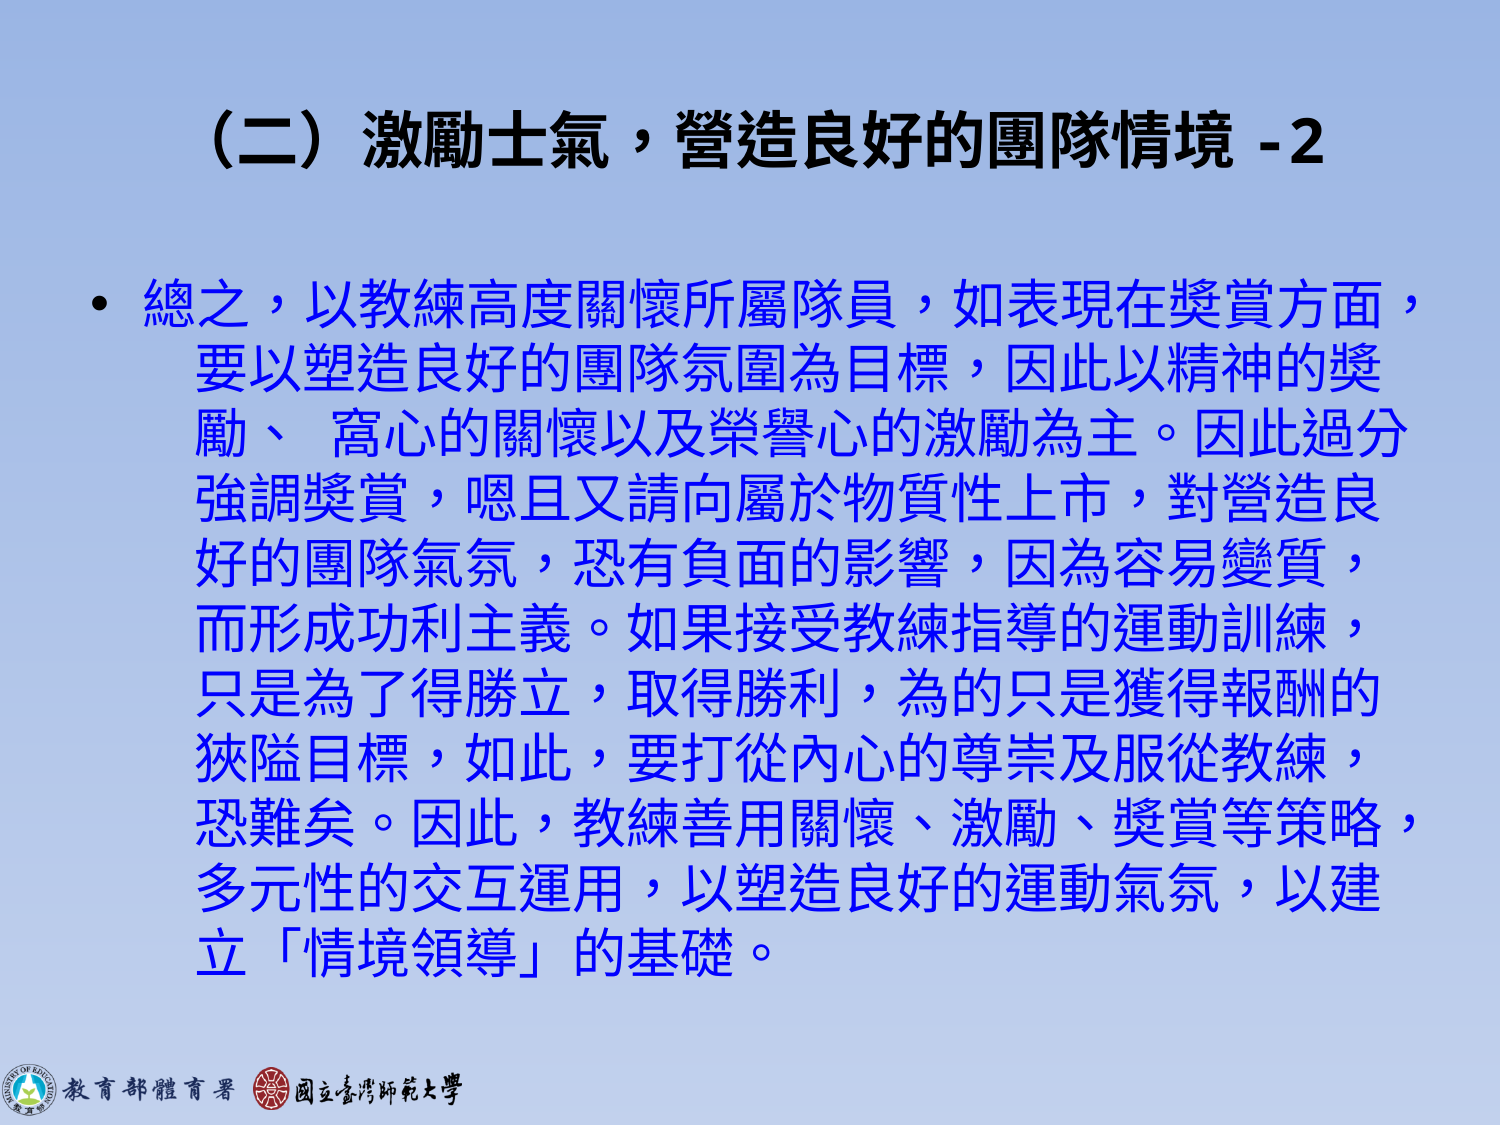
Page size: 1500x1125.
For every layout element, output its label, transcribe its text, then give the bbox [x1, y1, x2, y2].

list 總之，以教練高度關懷所屬隊員，如表現在奬賞方面，要以塑造良好的團隊氛圍為目標，因此以精神的奬勵、 窩心的關懷以及榮譽心的激勵為主。因此過分強調奬賞，嗯且又請向屬於物質性上市，對營造良好的團隊氣氛，恐有負面的影響，因為容易變質，而形成功利主義。如果接受教練指導的運動訓練，只是為了得勝立，取得勝利，為的只是獲得報酬的狹隘目標，如此，要打從內心的尊崇及服從教練，恐難矣。因此，教練善用關懷、激勵、奬賞等策略，多元性的交互運用，以塑造良好的運動氣氛，以建立「情境領導」的基礎。 [75, 262, 1426, 1005]
title （二）激勵士氣，營造良好的團隊情境-2 [75, 45, 1426, 233]
